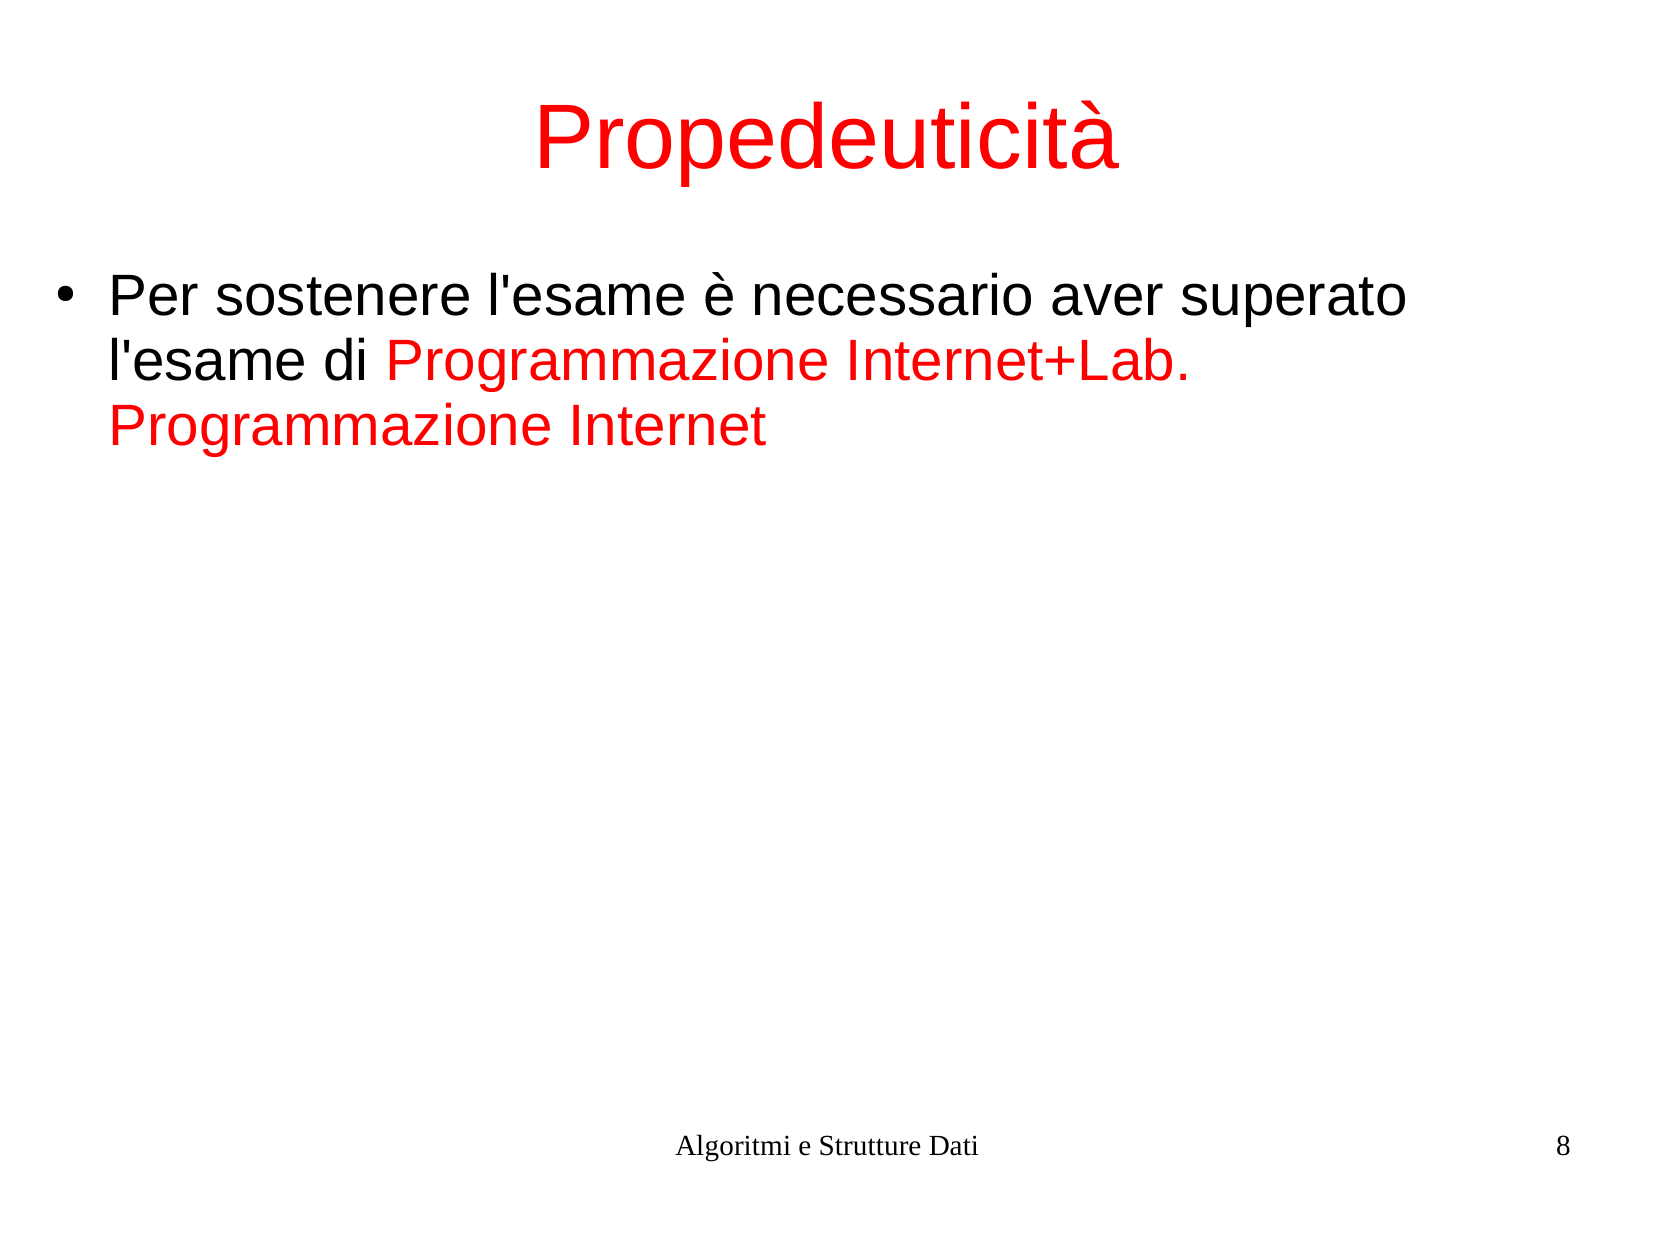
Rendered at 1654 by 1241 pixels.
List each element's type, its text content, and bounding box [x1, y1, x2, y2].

list Per sostenere l'esame è necessario aver superato l'esame di Programmazione Internet+Lab. Programmazione Internet [37, 262, 1613, 1109]
title Propedeuticità [82, 49, 1571, 226]
